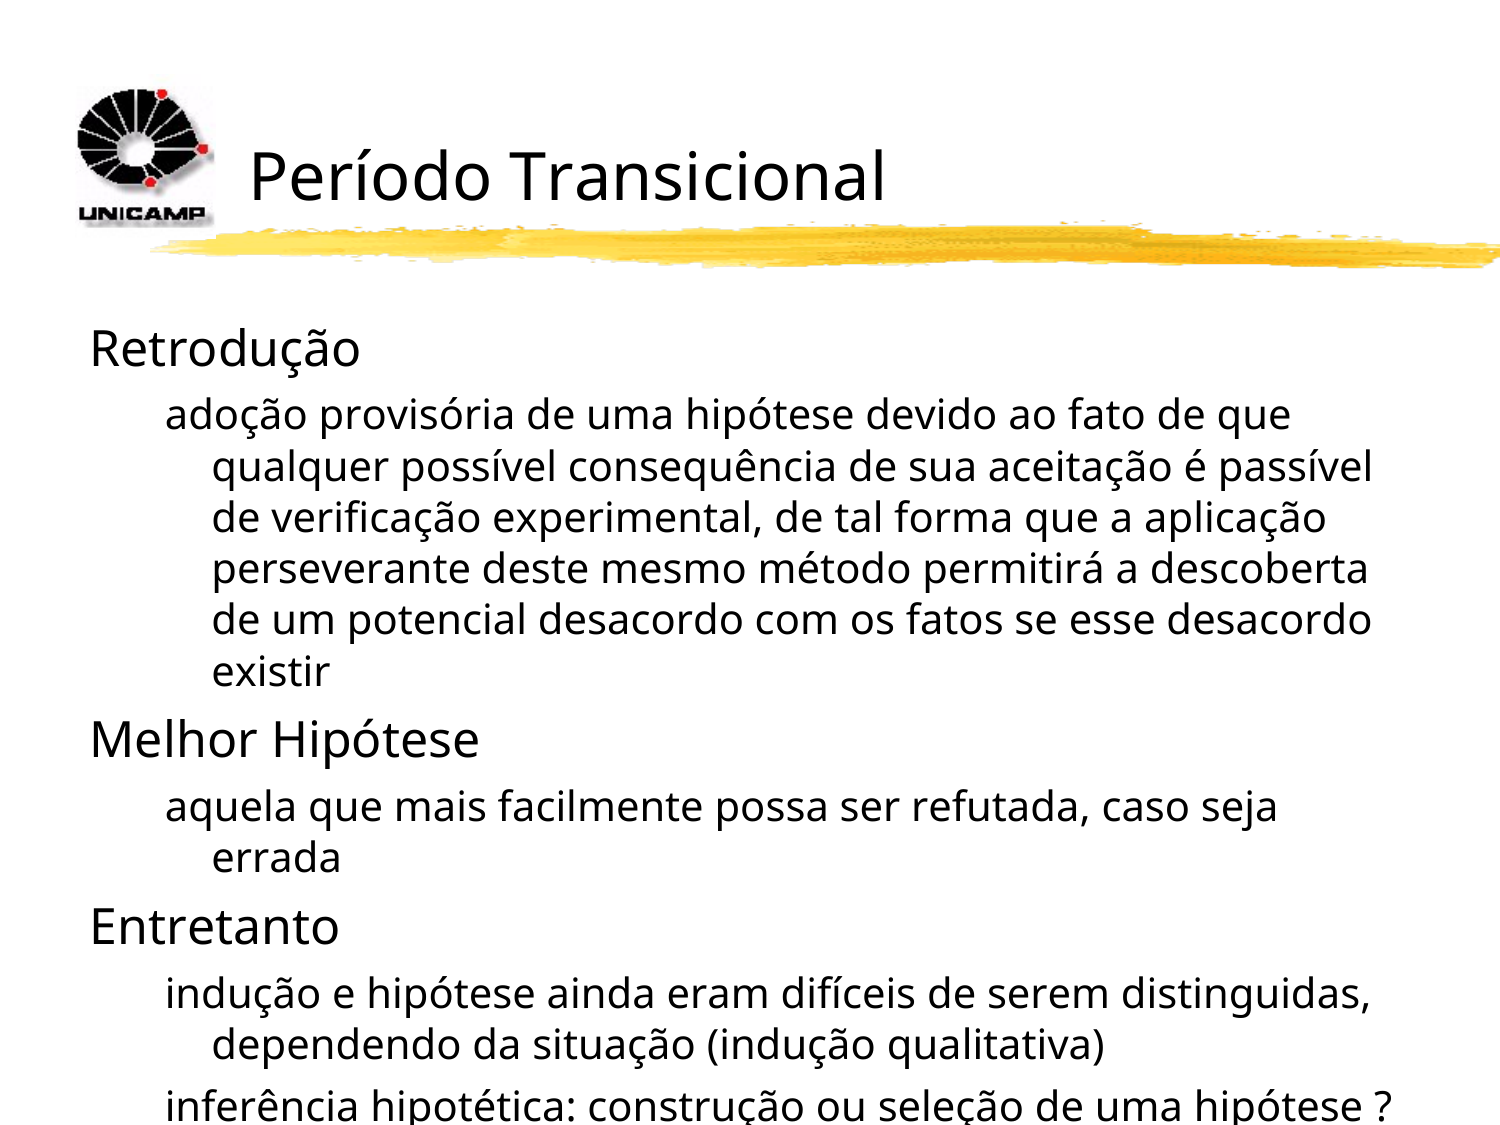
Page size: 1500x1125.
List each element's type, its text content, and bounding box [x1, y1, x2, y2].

list Retrodução adoção provisória de uma hipótese devido ao fato de que qualquer possível consequência de sua aceitação é passível de verificação experimental, de tal forma que a aplicação perseverante deste mesmo método permitirá a descoberta de um potencial desacordo com os fatos se esse desacordo existir Melhor Hipótese aquela que mais facilmente possa ser refutada, caso seja errada Entretanto indução e hipótese ainda eram difíceis de serem distinguidas, dependendo da situação (indução qualitativa) inferência hipotética: construção ou seleção de uma hipótese ? [74, 309, 1417, 994]
picture [75, 74, 1500, 279]
title Período Transicional [233, 37, 1434, 225]
